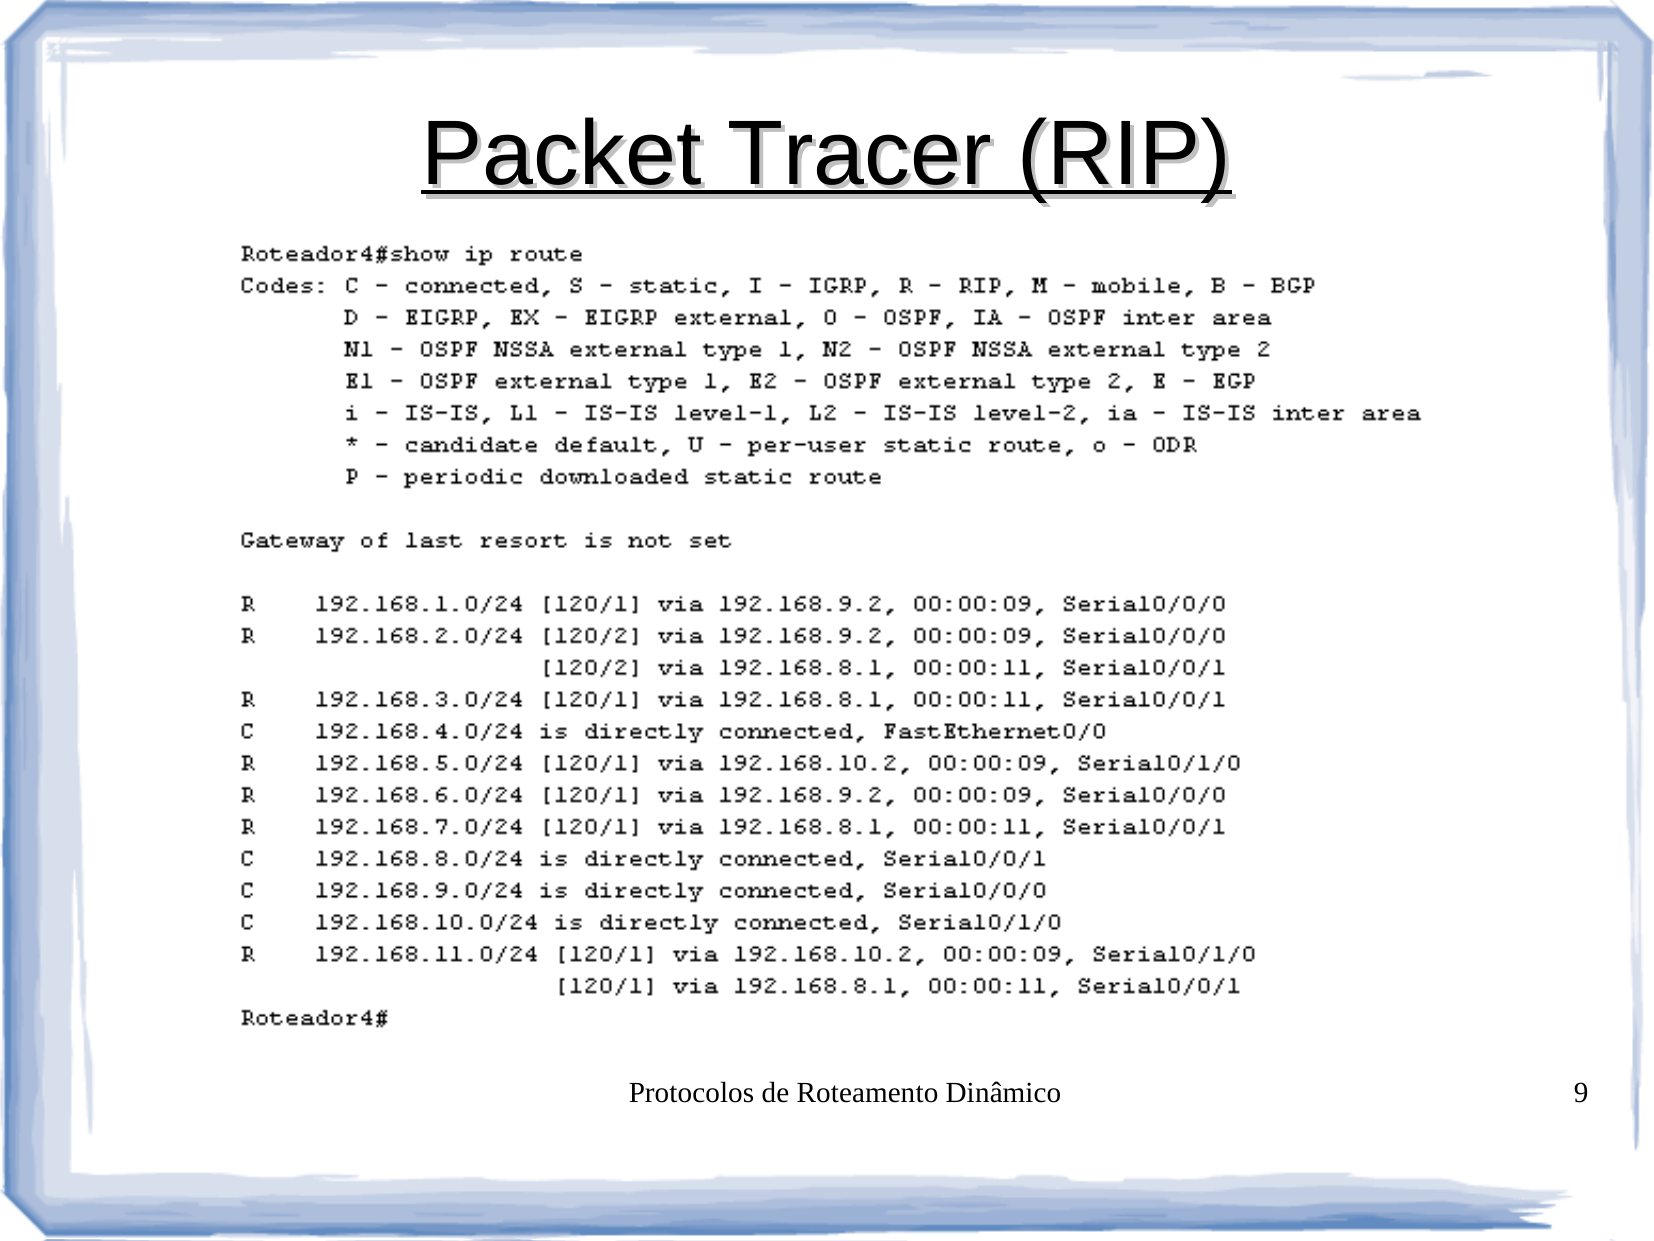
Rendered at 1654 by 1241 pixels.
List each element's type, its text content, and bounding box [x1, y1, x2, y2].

picture [0, 0, 1654, 1241]
title Packet Tracer (RIP) [82, 49, 1571, 257]
